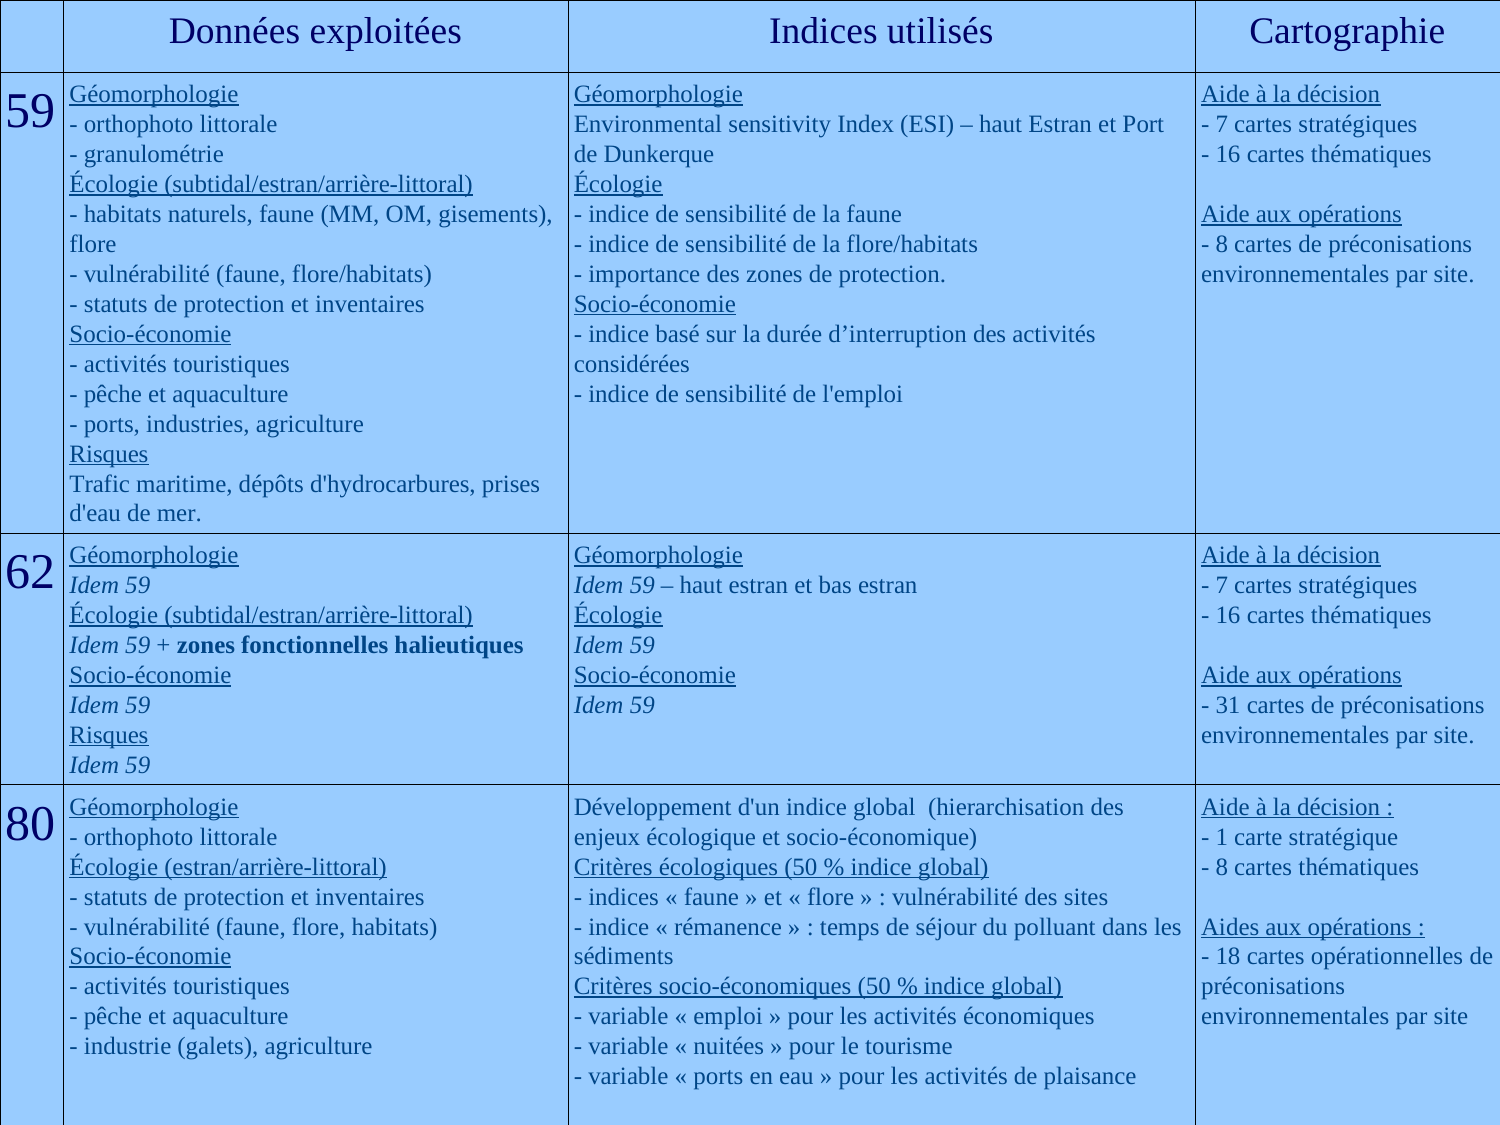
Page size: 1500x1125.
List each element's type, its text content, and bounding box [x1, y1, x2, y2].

table_cell Géomorphologie - orthophoto littorale - granulométrie Écologie (subtidal/estran/arrière-littoral) - habitats naturels, faune (MM, OM, gisements), flore - vulnérabilité (faune, flore/habitats) - statuts de protection et inventaires Socio-économie - activités touristiques - pêche et aquaculture - ports, industries, agriculture Risques Trafic maritime, dépôts d'hydrocarbures, prises d'eau de mer. [64, 73, 568, 533]
table_cell Géomorphologie - orthophoto littorale Écologie (estran/arrière-littoral) - statuts de protection et inventaires - vulnérabilité (faune, flore, habitats) Socio-économie - activités touristiques - pêche et aquaculture - industrie (galets), agriculture [64, 785, 568, 1125]
table_header Indices utilisés [569, 1, 1195, 72]
table_cell 80 [1, 785, 63, 1125]
table_cell Aide à la décision - 7 cartes stratégiques - 16 cartes thématiques Aide aux opérations - 31 cartes de préconisations environnementales par site. [1196, 534, 1500, 784]
table_header Données exploitées [64, 1, 568, 72]
table_cell Aide à la décision - 7 cartes stratégiques - 16 cartes thématiques Aide aux opérations - 8 cartes de préconisations environnementales par site. [1196, 73, 1500, 533]
table_cell Développement d'un indice global (hierarchisation des enjeux écologique et socio-économique) Critères écologiques (50 % indice global) - indices « faune » et « flore » : vulnérabilité des sites - indice « rémanence » : temps de séjour du polluant dans les sédiments Critères socio-économiques (50 % indice global) - variable « emploi » pour les activités économiques - variable « nuitées » pour le tourisme - variable « ports en eau » pour les activités de plaisance [569, 785, 1195, 1125]
table_cell Géomorphologie Idem 59 – haut estran et bas estran Écologie Idem 59 Socio-économie Idem 59 [569, 534, 1195, 784]
table_cell 62 [1, 534, 63, 784]
table_cell Géomorphologie Idem 59 Écologie (subtidal/estran/arrière-littoral) Idem 59 + zones fonctionnelles halieutiques Socio-économie Idem 59 Risques Idem 59 [64, 534, 568, 784]
table_header Cartographie [1196, 1, 1500, 72]
table_header [1, 1, 63, 72]
table_cell Aide à la décision : - 1 carte stratégique - 8 cartes thématiques Aides aux opérations : - 18 cartes opérationnelles de préconisations environnementales par site [1196, 785, 1500, 1125]
table_cell Géomorphologie Environmental sensitivity Index (ESI) – haut Estran et Port de Dunkerque Écologie - indice de sensibilité de la faune - indice de sensibilité de la flore/habitats - importance des zones de protection. Socio-économie - indice basé sur la durée d’interruption des activités considérées - indice de sensibilité de l'emploi [569, 73, 1195, 533]
table_cell 59 [1, 73, 63, 533]
